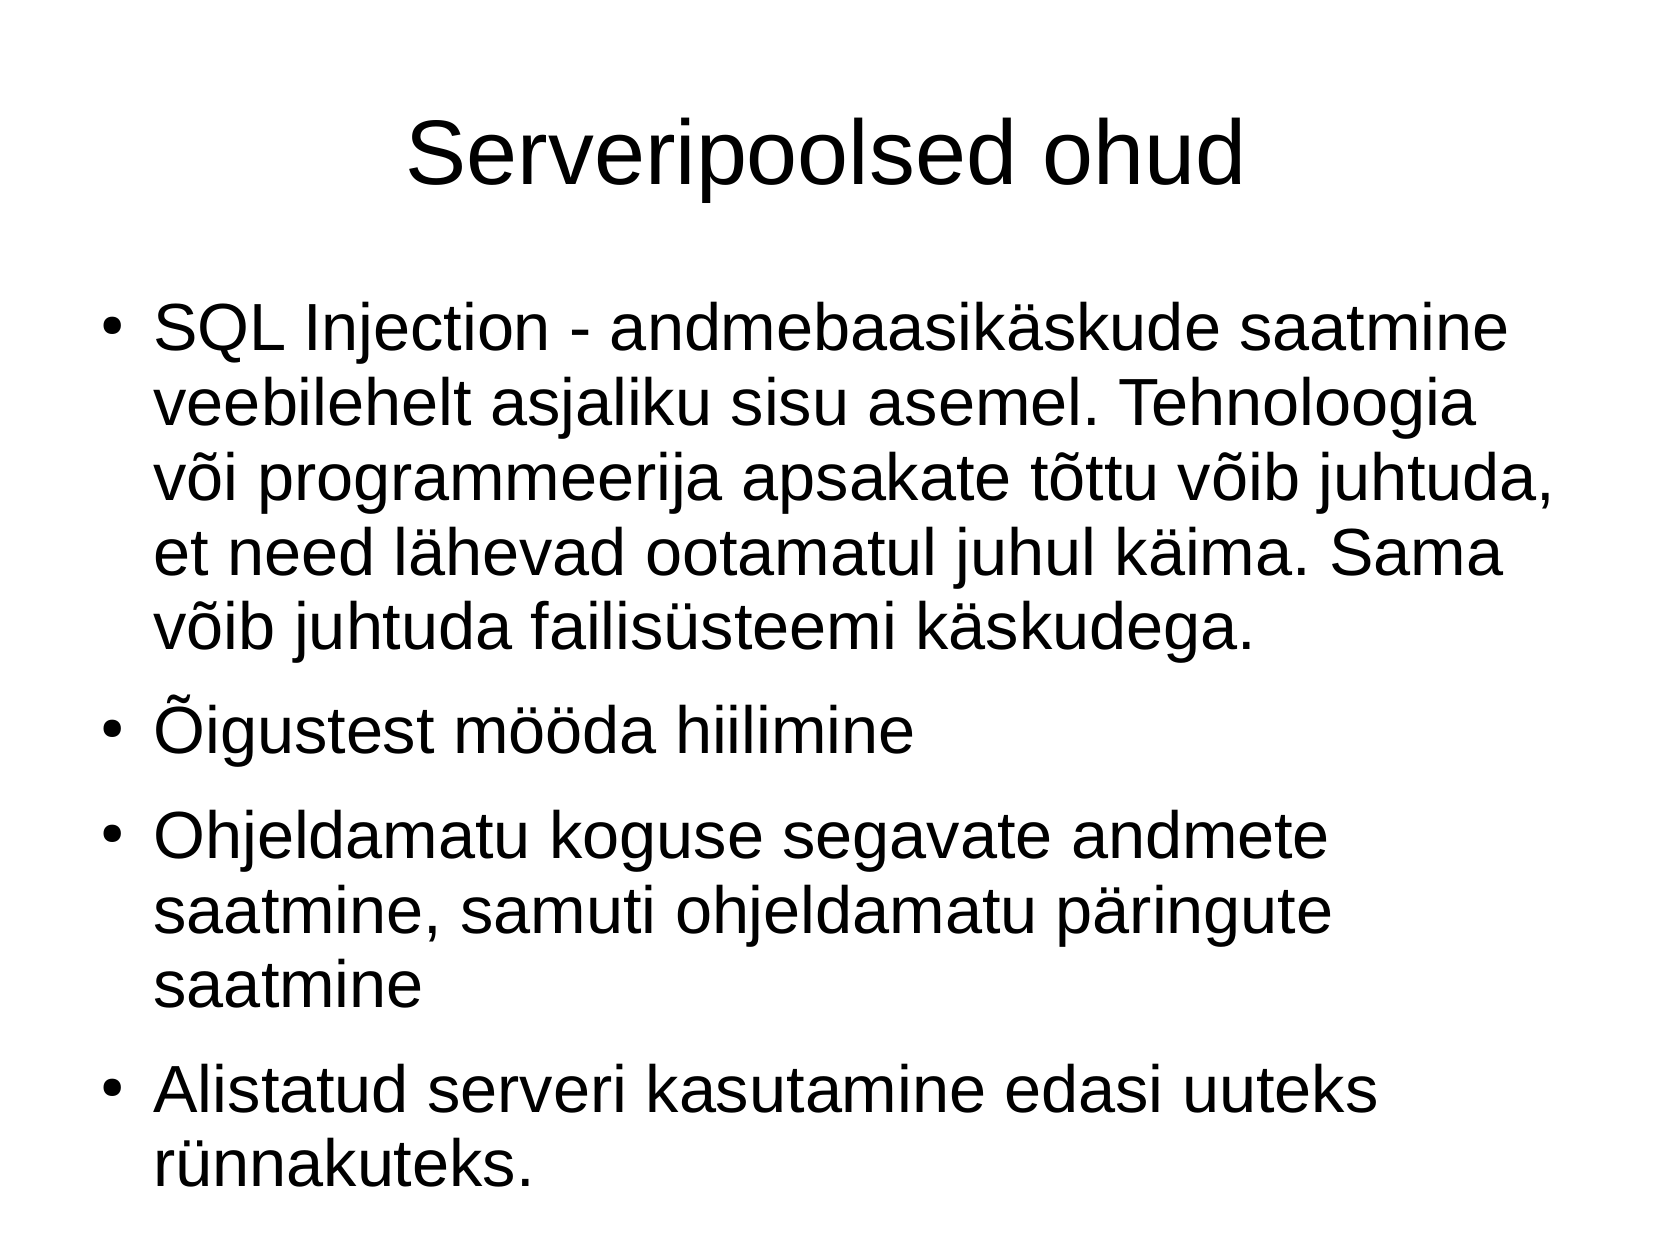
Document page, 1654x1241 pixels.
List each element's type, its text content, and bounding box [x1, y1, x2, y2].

title Serveripoolsed ohud [82, 56, 1571, 250]
list SQL Injection - andmebaasikäskude saatmine veebilehelt asjaliku sisu asemel. Tehnoloogia või programmeerija apsakate tõttu võib juhtuda, et need lähevad ootamatul juhul käima. Sama võib juhtuda failisüsteemi käskudega. Õigustest mööda hiilimine Ohjeldamatu koguse segavate andmete saatmine, samuti ohjeldamatu päringute saatmine Alistatud serveri kasutamine edasi uuteks rünnakuteks. [82, 290, 1571, 1202]
